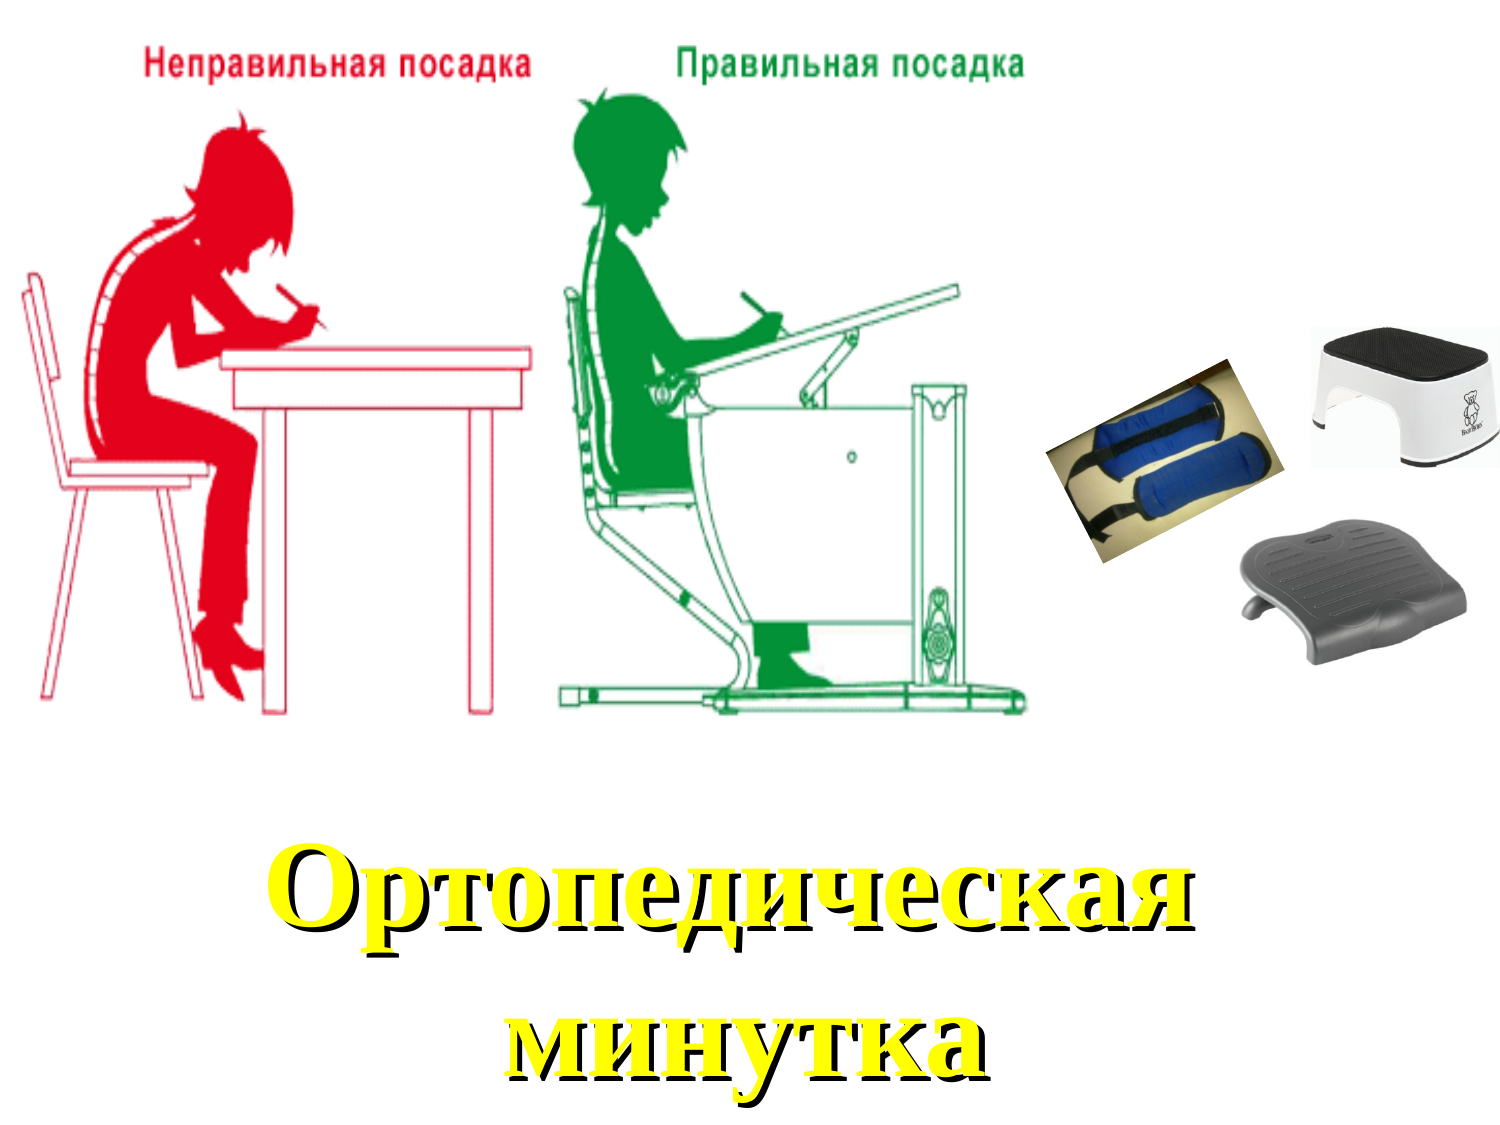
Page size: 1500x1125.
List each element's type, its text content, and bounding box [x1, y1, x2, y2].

text_box Ортопедическая минутка [53, 794, 1435, 1109]
picture [8, 31, 1042, 730]
picture [1310, 326, 1500, 468]
picture [1045, 358, 1285, 564]
picture [1233, 503, 1474, 669]
